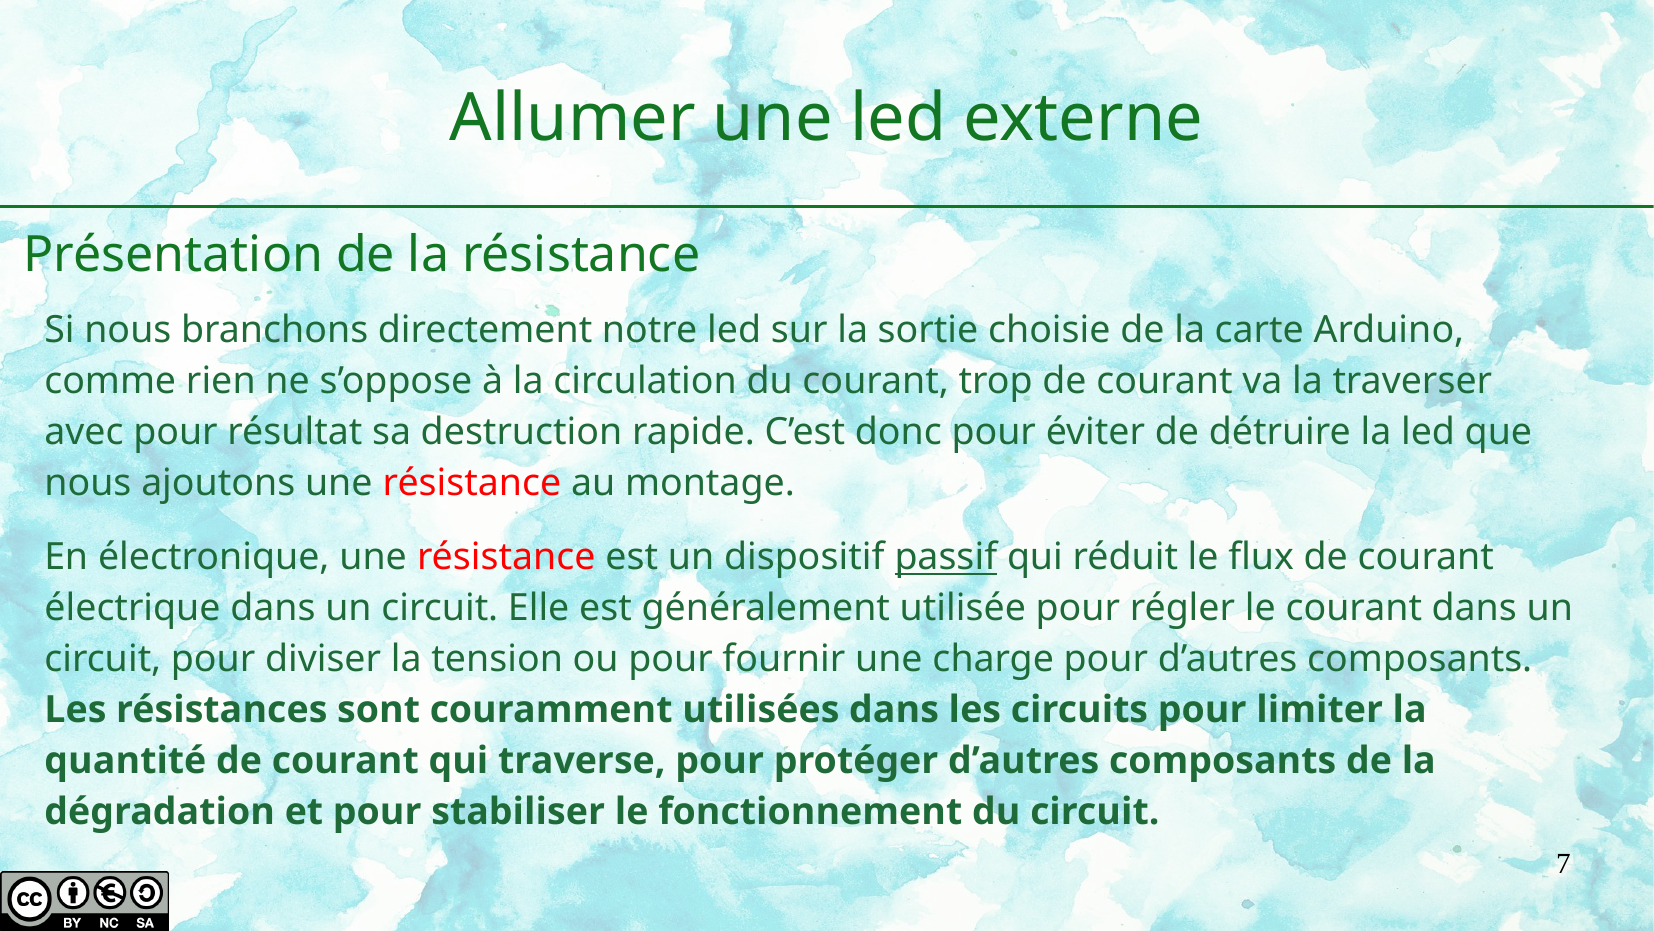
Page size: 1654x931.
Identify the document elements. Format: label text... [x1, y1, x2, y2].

text_box Si nous branchons directement notre led sur la sortie choisie de la carte Arduino, comme rien ne s’oppose à la circulation du courant, trop de courant va la traverser avec pour résultat sa destruction rapide. C’est donc pour éviter de détruire la led que nous ajoutons une résistance au montage. En électronique, une résistance est un dispositif passif qui réduit le flux de courant électrique dans un circuit. Elle est généralement utilisée pour régler le courant dans un circuit, pour diviser la tension ou pour fournir une charge pour d’autres composants. Les résistances sont couramment utilisées dans les circuits pour limiter la quantité de courant qui traverse, pour protéger d’autres composants de la dégradation et pour stabiliser le fonctionnement du circuit. [29, 295, 1595, 914]
list Présentation de la résistance [23, 217, 1512, 296]
picture [0, 871, 169, 931]
title Allumer une led externe [82, 37, 1571, 193]
